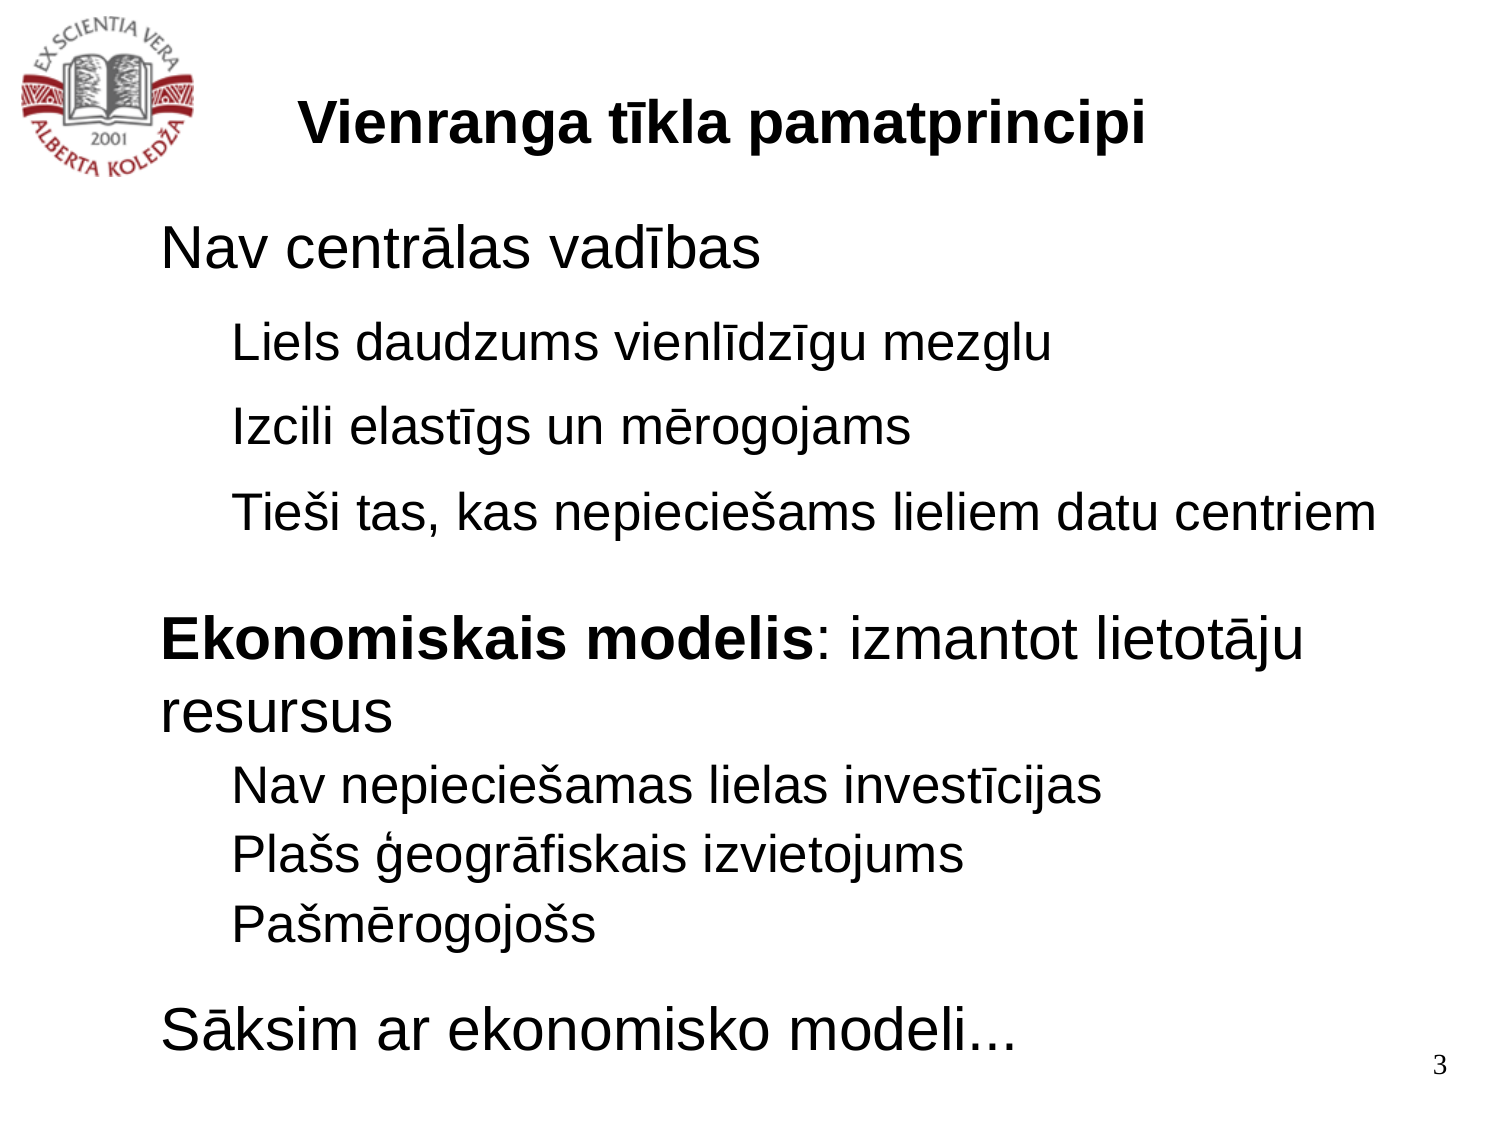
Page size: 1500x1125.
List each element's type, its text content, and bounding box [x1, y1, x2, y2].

text_box <skaitlis> [1312, 1037, 1463, 1101]
list Nav centrālas vadības Liels daudzums vienlīdzīgu mezglu Izcili elastīgs un mērogojams Tieši tas, kas nepieciešams lieliem datu centriem Ekonomiskais modelis: izmantot lietotāju resursus Nav nepieciešamas lielas investīcijas Plašs ģeogrāfiskais izvietojums Pašmērogojošs Sāksim ar ekonomisko modeli... [74, 200, 1463, 1101]
title Vienranga tīkla pamatprincipi [50, 62, 1374, 175]
picture [21, 16, 194, 177]
